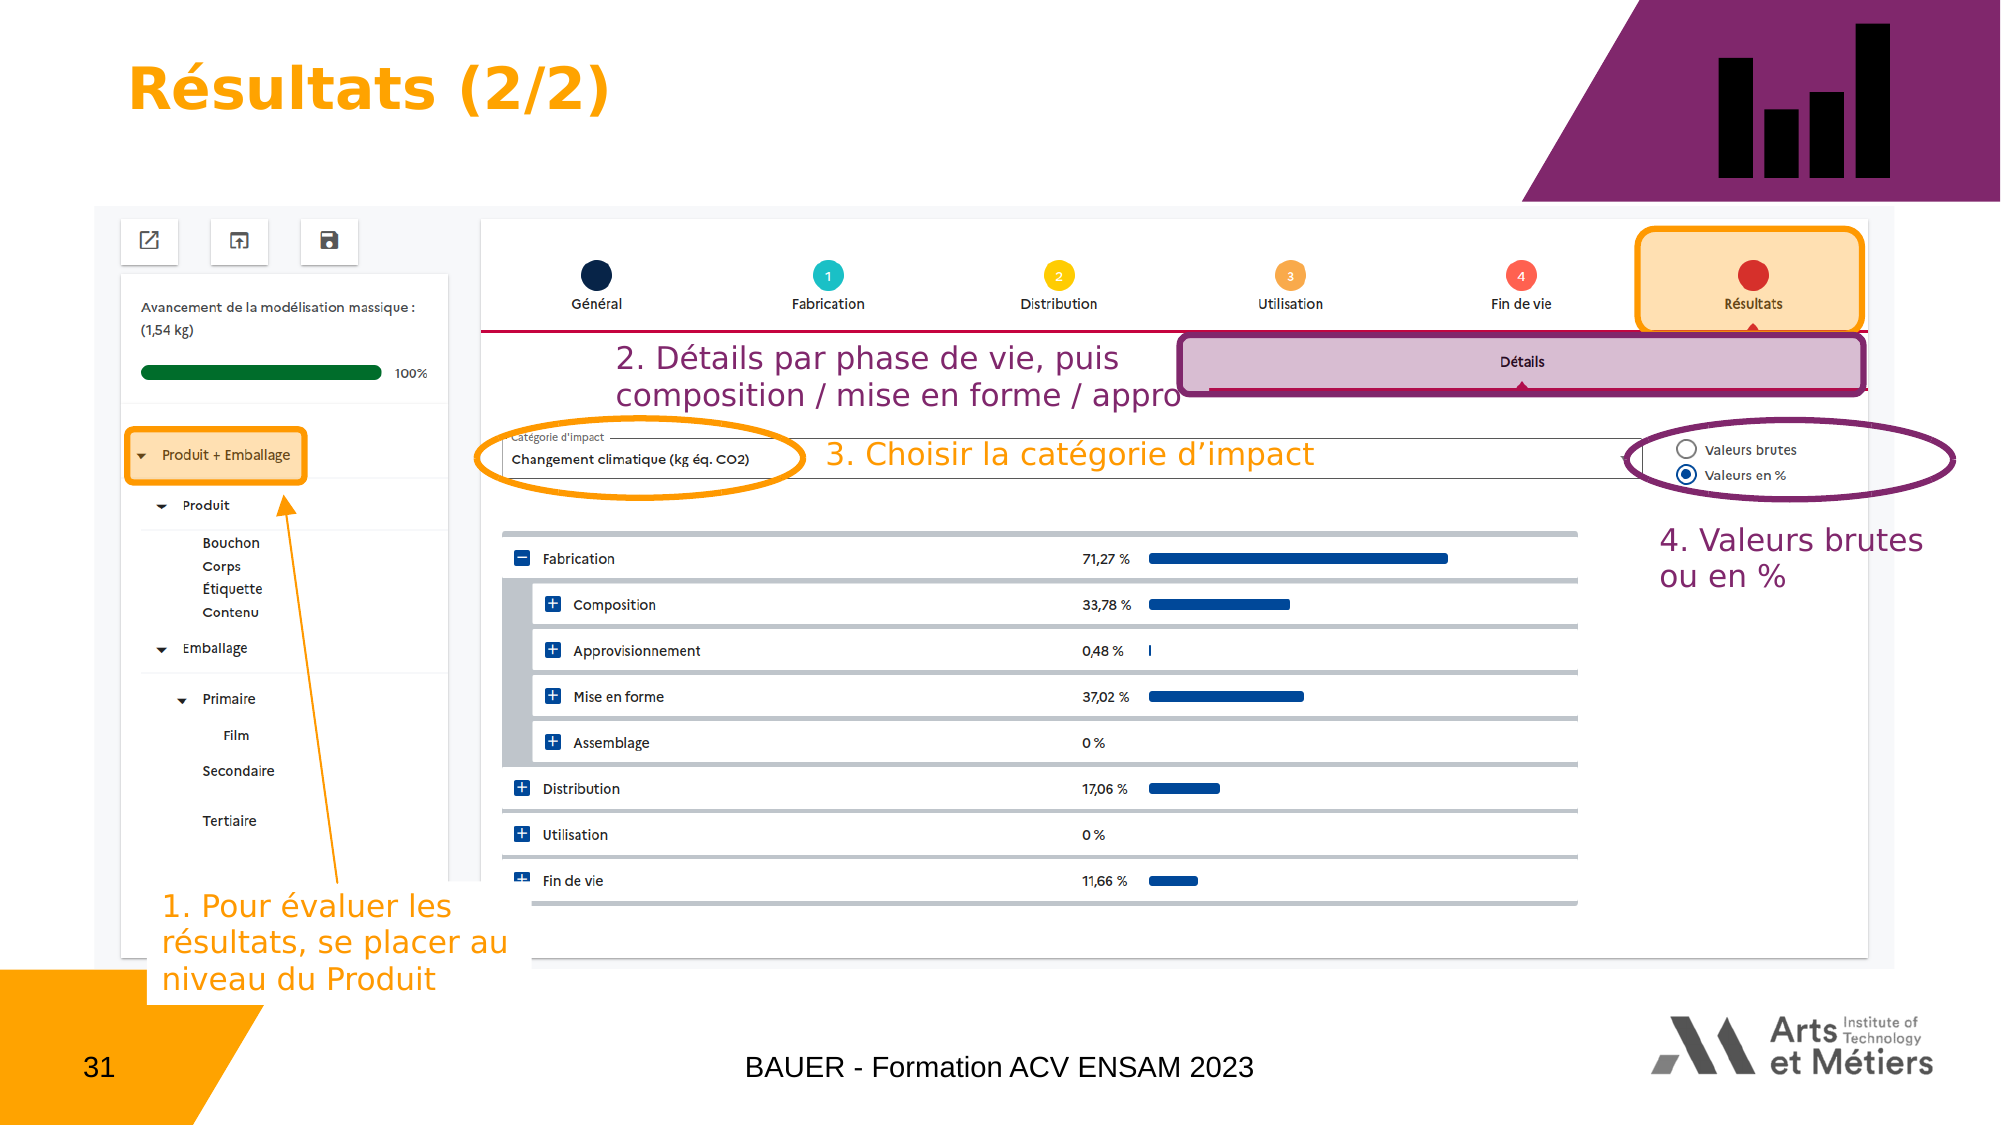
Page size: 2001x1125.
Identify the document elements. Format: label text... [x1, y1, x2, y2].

text_box [1718, 57, 1753, 178]
text_box [1764, 109, 1799, 178]
text_box [1809, 92, 1844, 178]
text_box [1179, 335, 1864, 395]
text_box 3. Choisir la catégorie d’impact [810, 428, 1425, 480]
text_box [1637, 228, 1862, 334]
text_box 4. Valeurs brutes ou en % [1644, 515, 1961, 603]
title Résultats (2/2) [112, 51, 1253, 166]
picture [1630, 424, 1895, 496]
text_box 2. Détails par phase de vie, puis composition / mise en forme / appro [600, 333, 1210, 421]
text_box 1. Pour évaluer les résultats, se placer au niveau du Produit [146, 881, 532, 1005]
text_box [1855, 23, 1890, 178]
picture [94, 206, 1895, 969]
text_box [127, 429, 305, 483]
picture [1631, 997, 1952, 1093]
